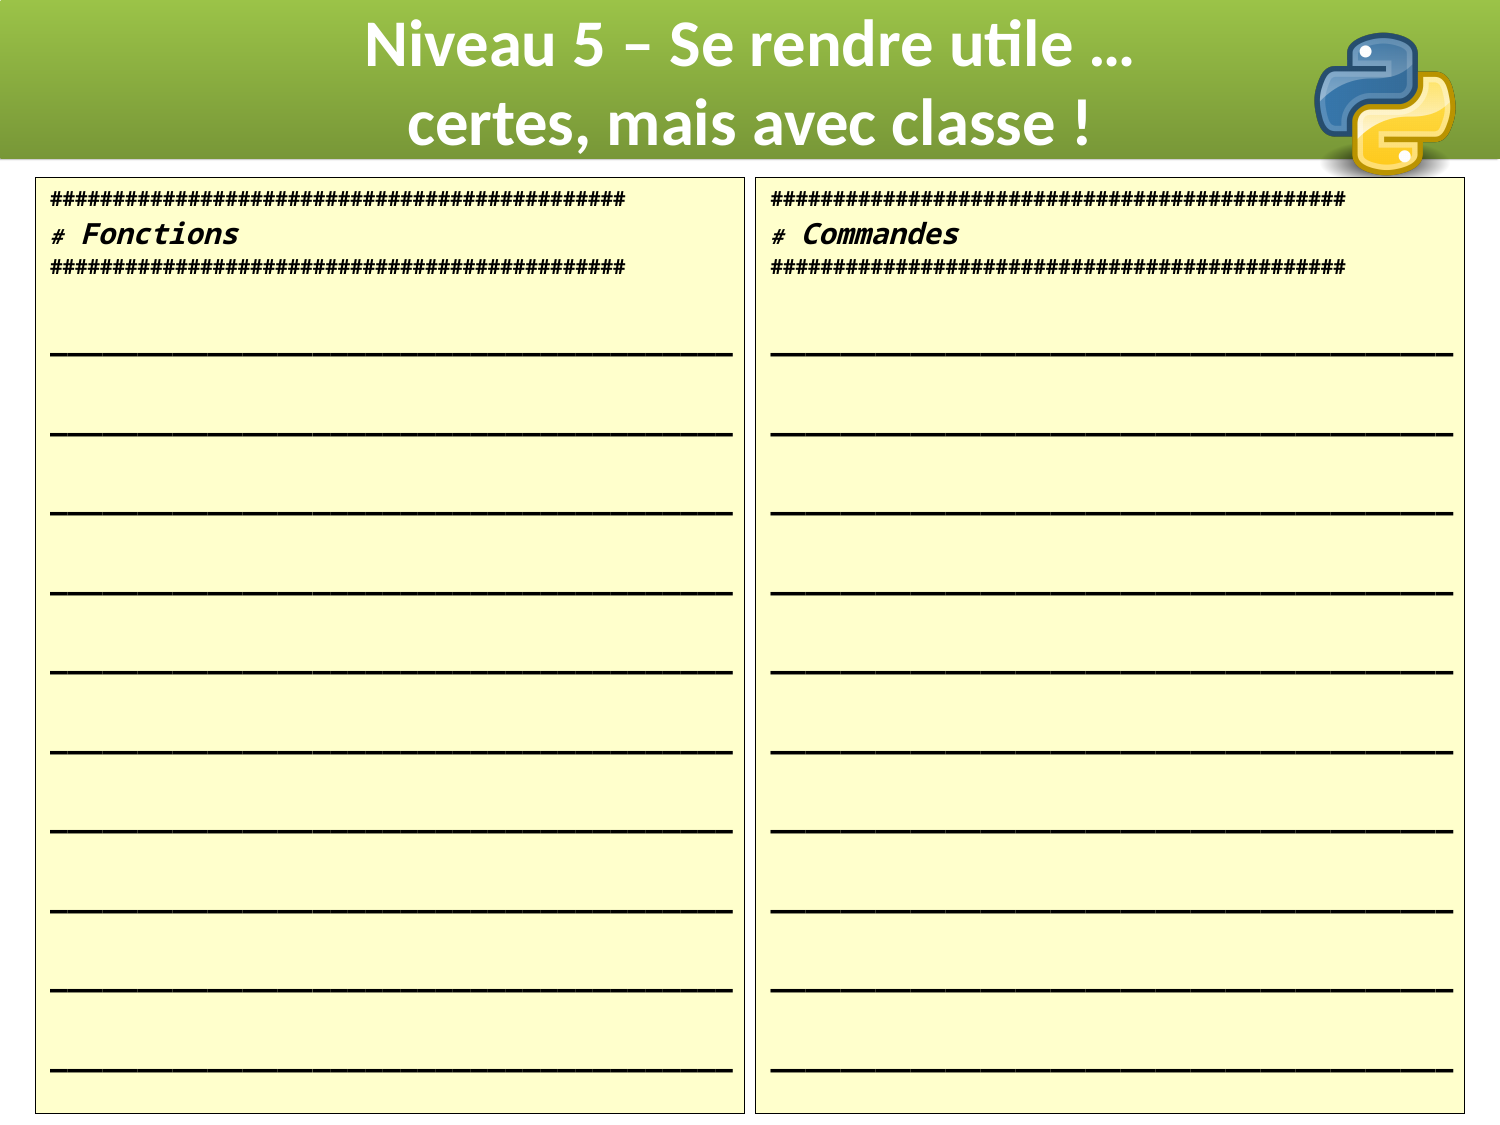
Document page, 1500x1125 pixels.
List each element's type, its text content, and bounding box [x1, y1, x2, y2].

text_box ############################################## # Commandes ############################################## _______________________________________ _______________________________________ _______________________________________ _______________________________________ _______________________________________ _______________________________________ _______________________________________ _______________________________________ _______________________________________ _______________________________________ _______________________________________ _______________________________________ _______________________________________ _______________________________________ [755, 177, 1465, 1114]
text_box ############################################## # Fonctions ############################################## _______________________________________ _______________________________________ _______________________________________ _______________________________________ _______________________________________ _______________________________________ _______________________________________ _______________________________________ _______________________________________ _______________________________________ _______________________________________ _______________________________________ _______________________________________ _______________________________________ [35, 177, 745, 1114]
picture [1305, 29, 1465, 177]
text_box Niveau 5 – Se rendre utile … certes, mais avec classe ! [0, 0, 1500, 159]
